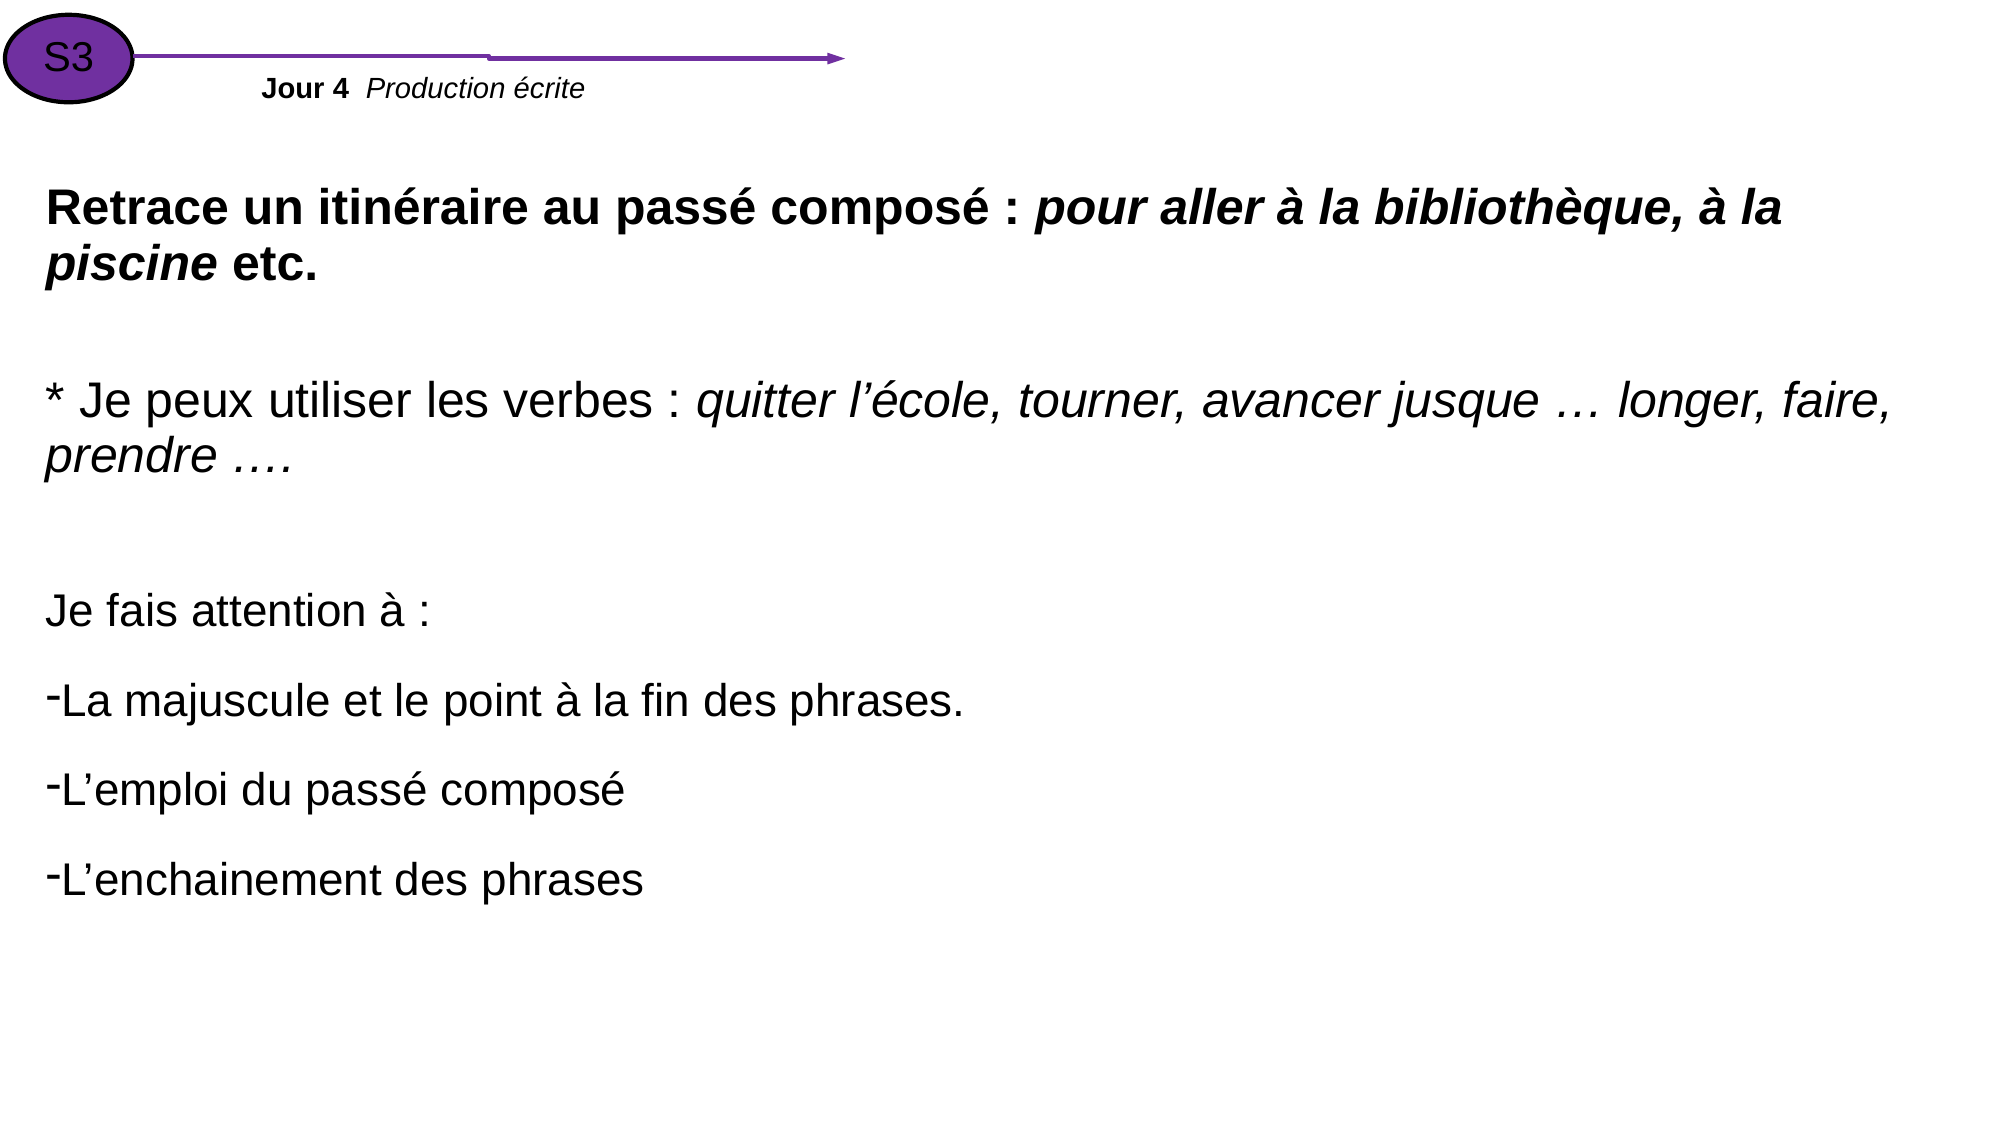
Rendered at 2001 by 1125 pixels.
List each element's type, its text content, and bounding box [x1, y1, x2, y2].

text_box S3 [4, 14, 133, 103]
text_box Jour 4 Production écrite [132, 66, 715, 109]
text_box Retrace un itinéraire au passé composé : pour aller à la bibliothèque, à la piscine etc. * Je peux utiliser les verbes : quitter l’école, tourner, avancer jusque … longer, faire, prendre …. Je fais attention à : La majuscule et le point à la fin des phrases. L’emploi du passé composé L’enchainement des phrases [39, 109, 1934, 1084]
